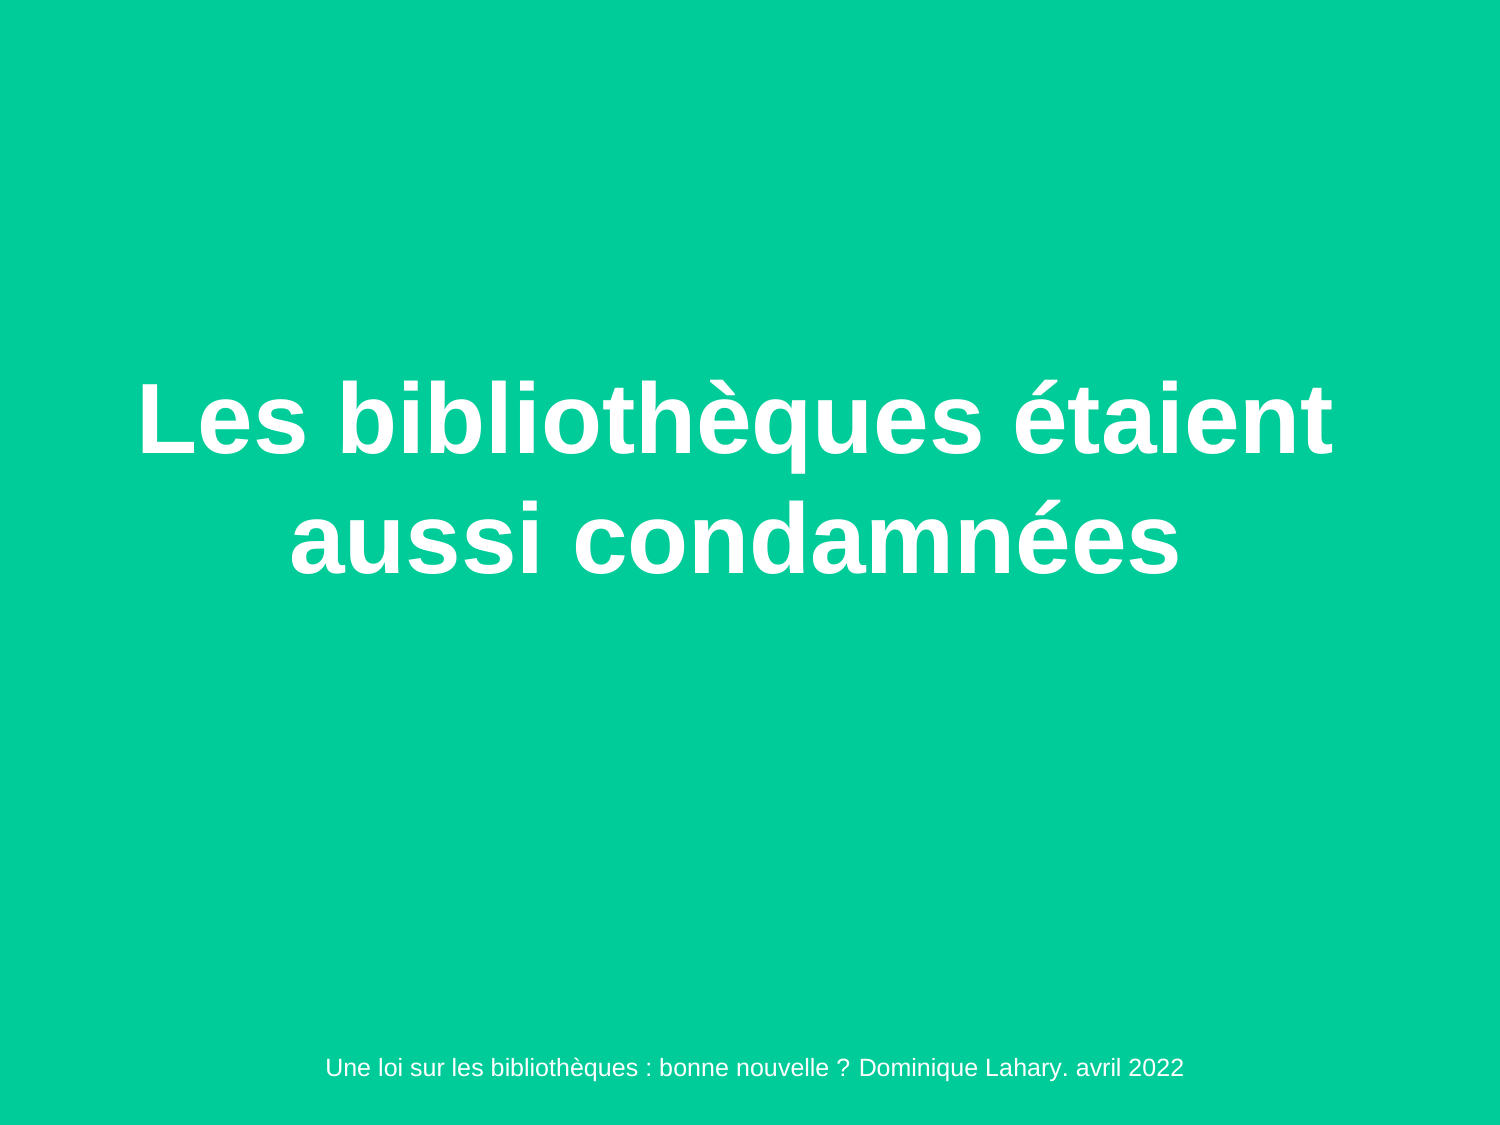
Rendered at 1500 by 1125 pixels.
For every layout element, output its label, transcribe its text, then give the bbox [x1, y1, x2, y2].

list Les bibliothèques étaient aussi condamnées [53, 113, 1391, 764]
text_box Une loi sur les bibliothèques : bonne nouvelle ? Dominique Lahary. avril 2022 [55, 1044, 1456, 1120]
